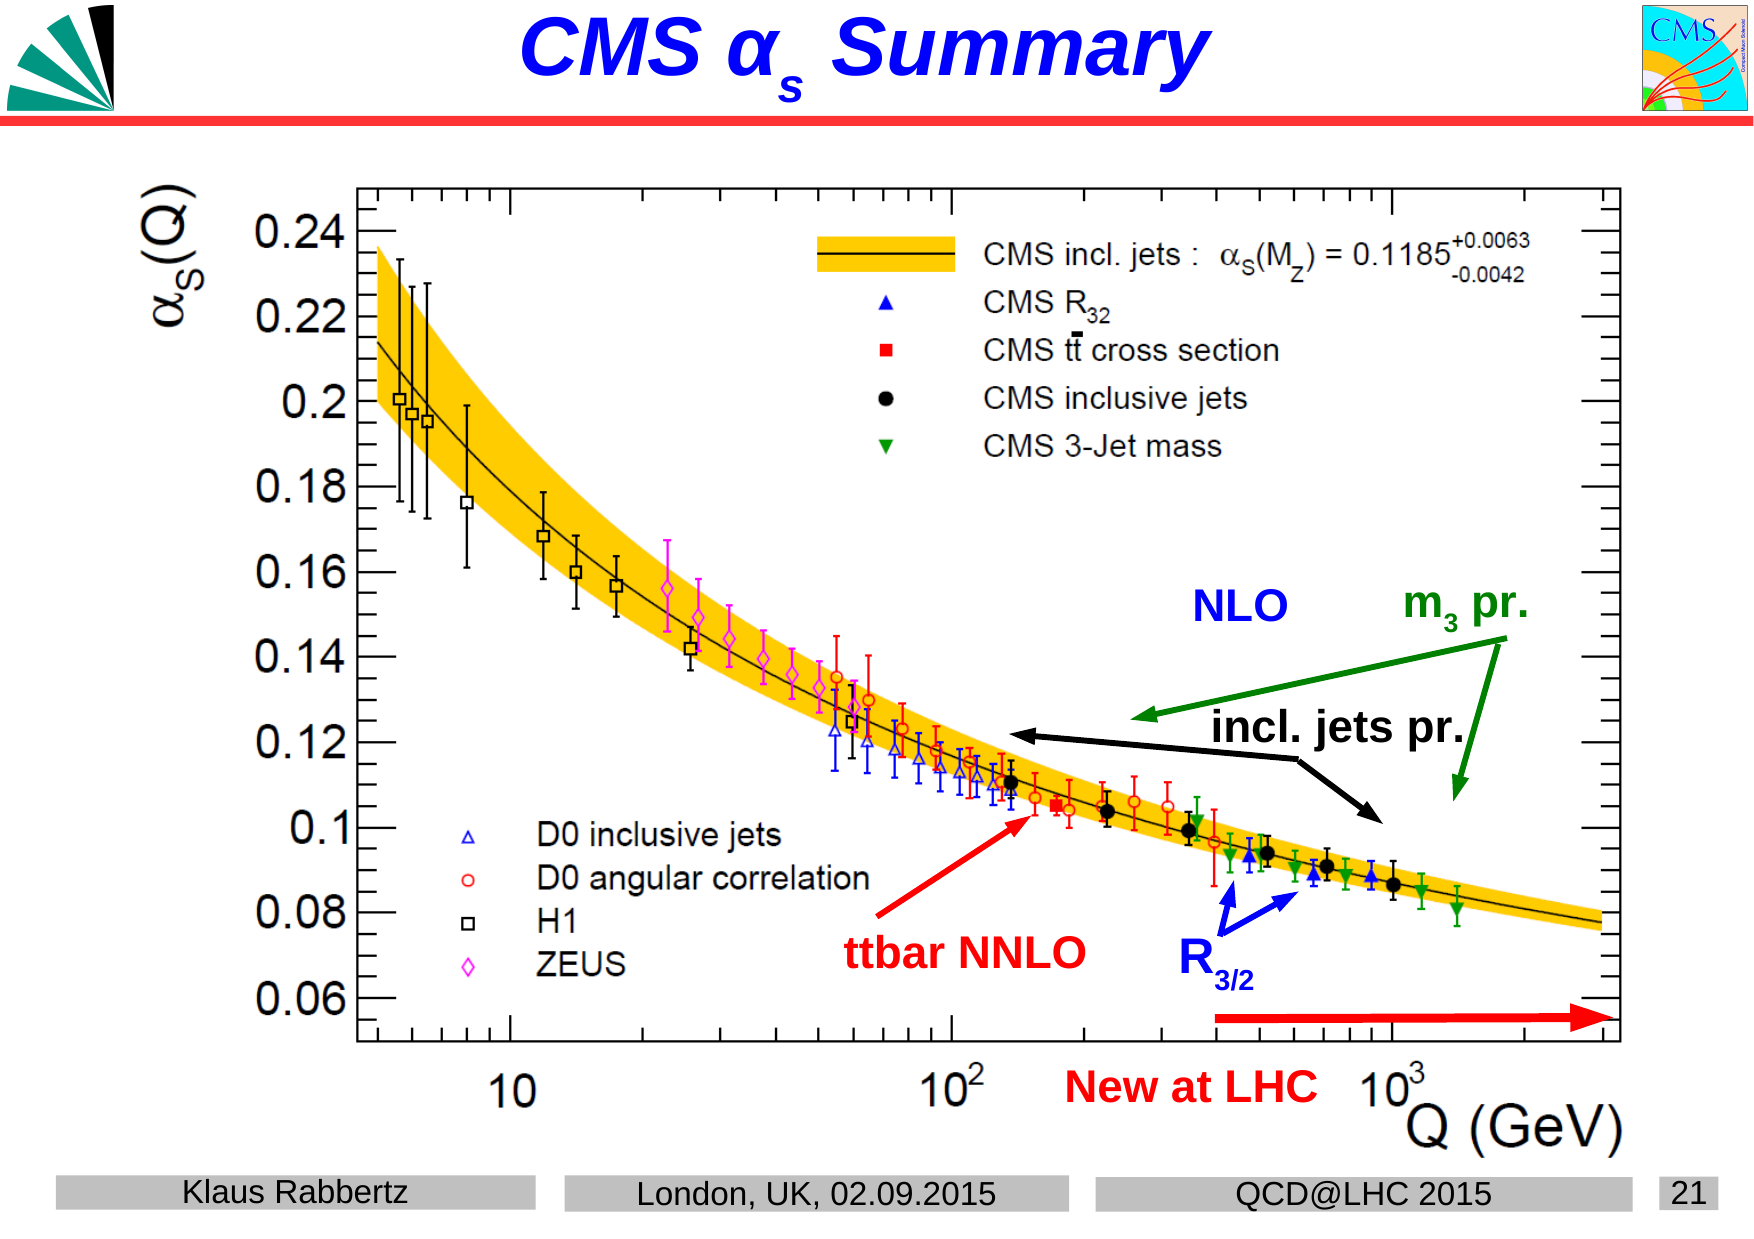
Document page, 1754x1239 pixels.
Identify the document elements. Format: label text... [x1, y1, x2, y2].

picture [1642, 5, 1748, 111]
text_box ttbar NNLO [831, 921, 1100, 985]
picture [7, 5, 114, 112]
picture [111, 135, 1650, 1175]
text_box NLO [1180, 573, 1301, 637]
text_box New at LHC [1052, 1055, 1332, 1119]
text_box m3 pr. [1390, 569, 1552, 644]
title CMS αs Summary [123, 0, 1606, 114]
text_box R3/2 [1166, 922, 1267, 1003]
text_box incl. jets pr. [1198, 695, 1475, 759]
